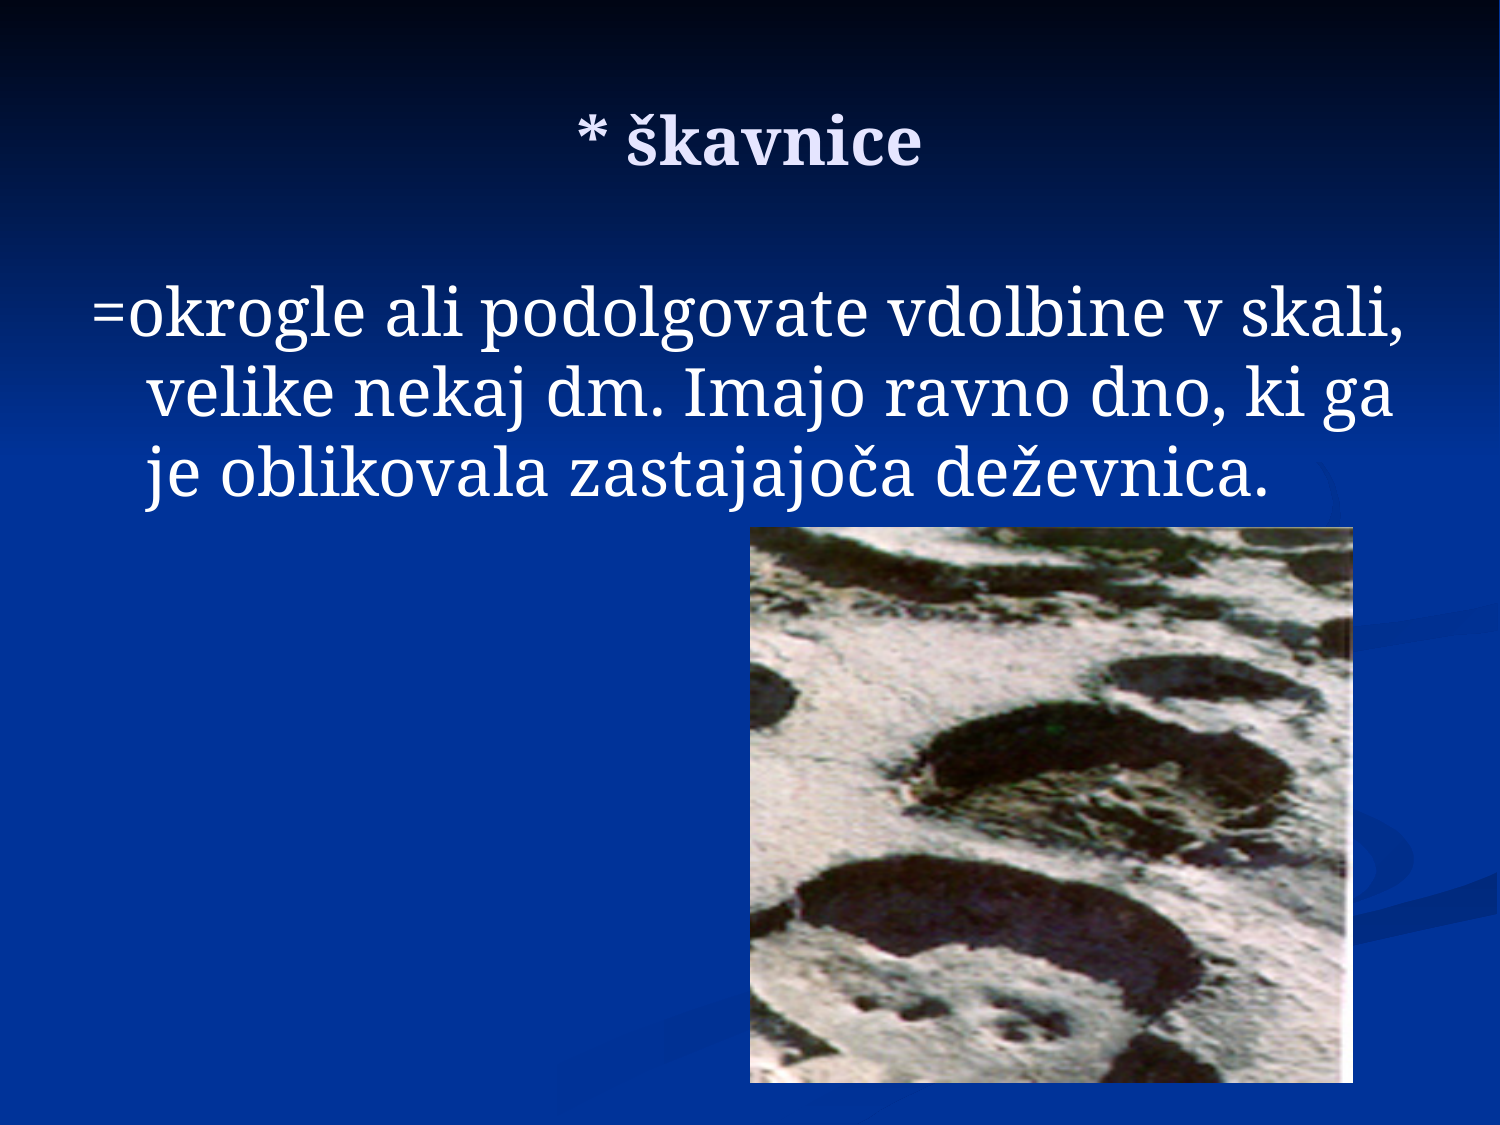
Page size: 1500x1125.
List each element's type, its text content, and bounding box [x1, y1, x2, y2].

title * škavnice [75, 45, 1425, 233]
picture [750, 527, 1353, 1083]
list =okrogle ali podolgovate vdolbine v skali, velike nekaj dm. Imajo ravno dno, ki ga je oblikovala zastajajoča deževnica. [75, 262, 1425, 1005]
